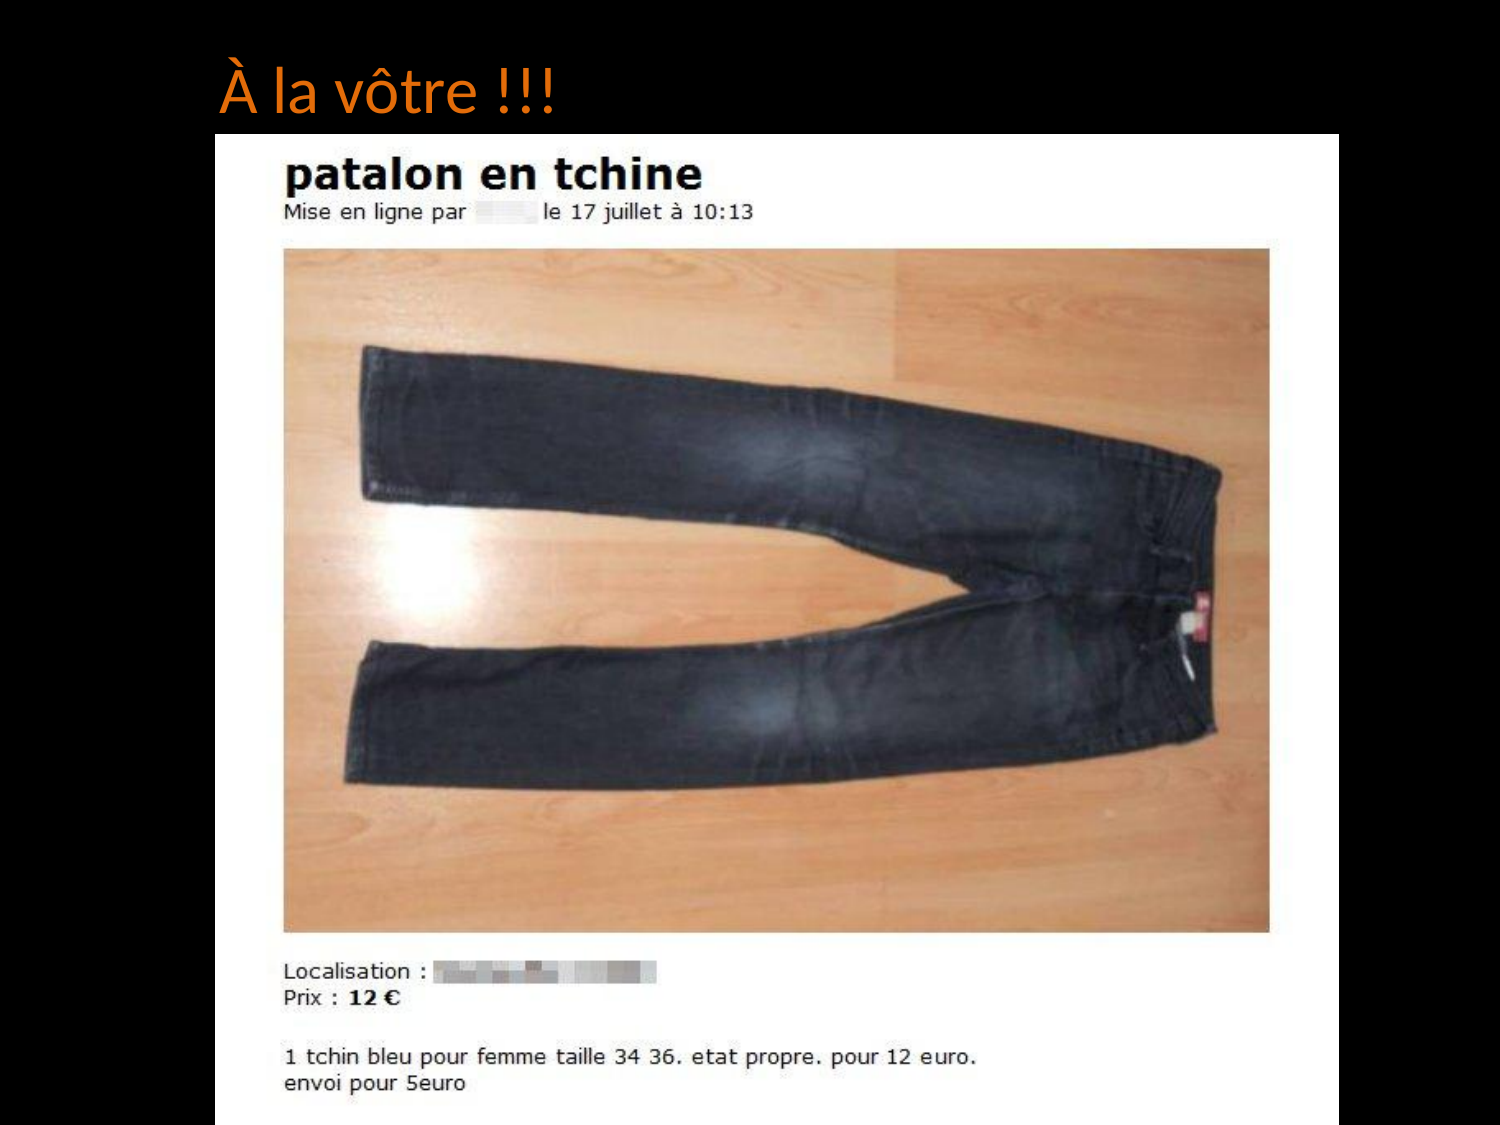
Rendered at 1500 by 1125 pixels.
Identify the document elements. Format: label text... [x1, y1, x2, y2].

list À la vôtre !!! [204, 39, 807, 400]
picture [215, 134, 1339, 1125]
